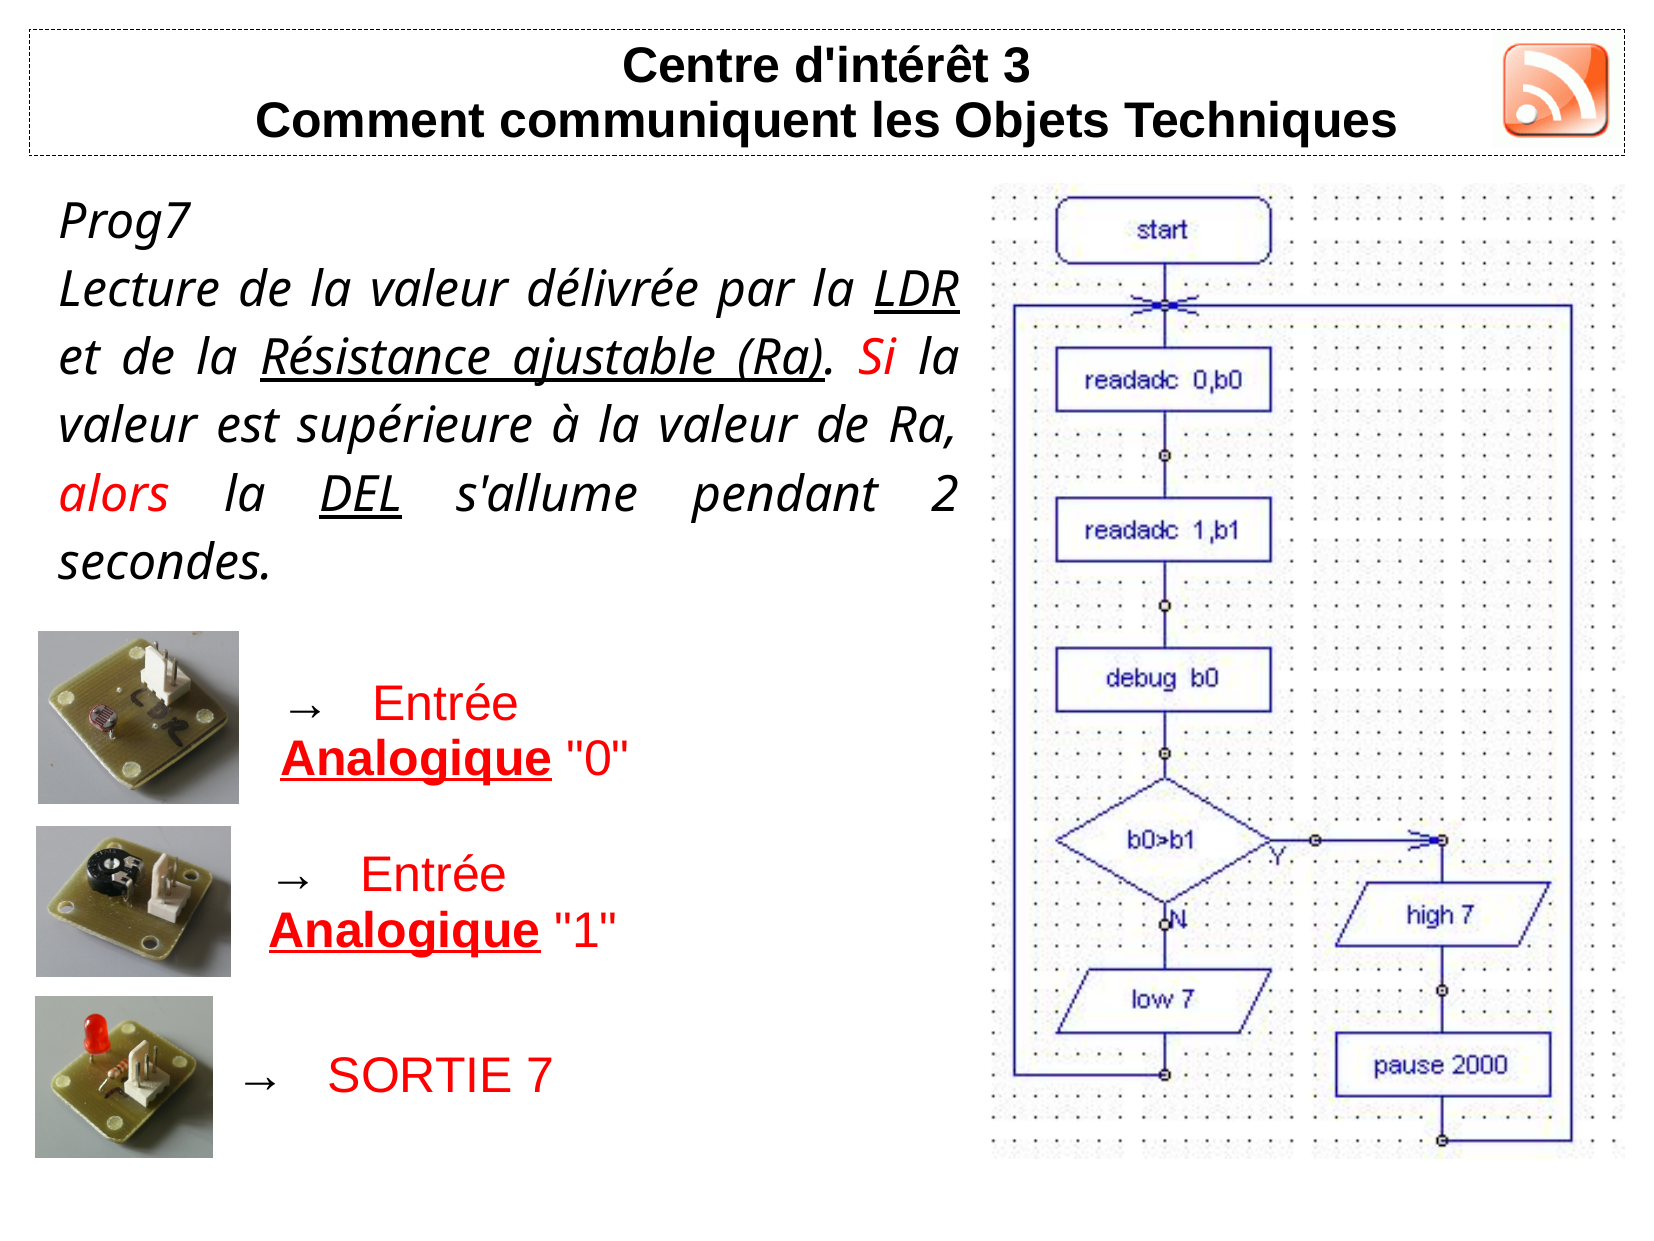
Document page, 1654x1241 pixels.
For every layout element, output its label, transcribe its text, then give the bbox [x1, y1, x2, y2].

picture [974, 183, 1625, 1159]
text_box → Entrée Analogique "0" [265, 667, 674, 794]
text_box → Entrée Analogique "1" [253, 838, 662, 965]
text_box Prog7 Lecture de la valeur délivrée par la LDR et de la Résistance ajustable (Ra). Si la valeur est supérieure à la valeur de Ra, alors la DEL s'allume pendant 2 secondes. [44, 177, 975, 610]
text_box → SORTIE 7 [220, 1039, 626, 1128]
text_box Centre d'intérêt 3 Comment communiquent les Objets Techniques [29, 29, 1625, 156]
picture [36, 826, 231, 977]
picture [38, 631, 239, 804]
picture [35, 996, 213, 1158]
